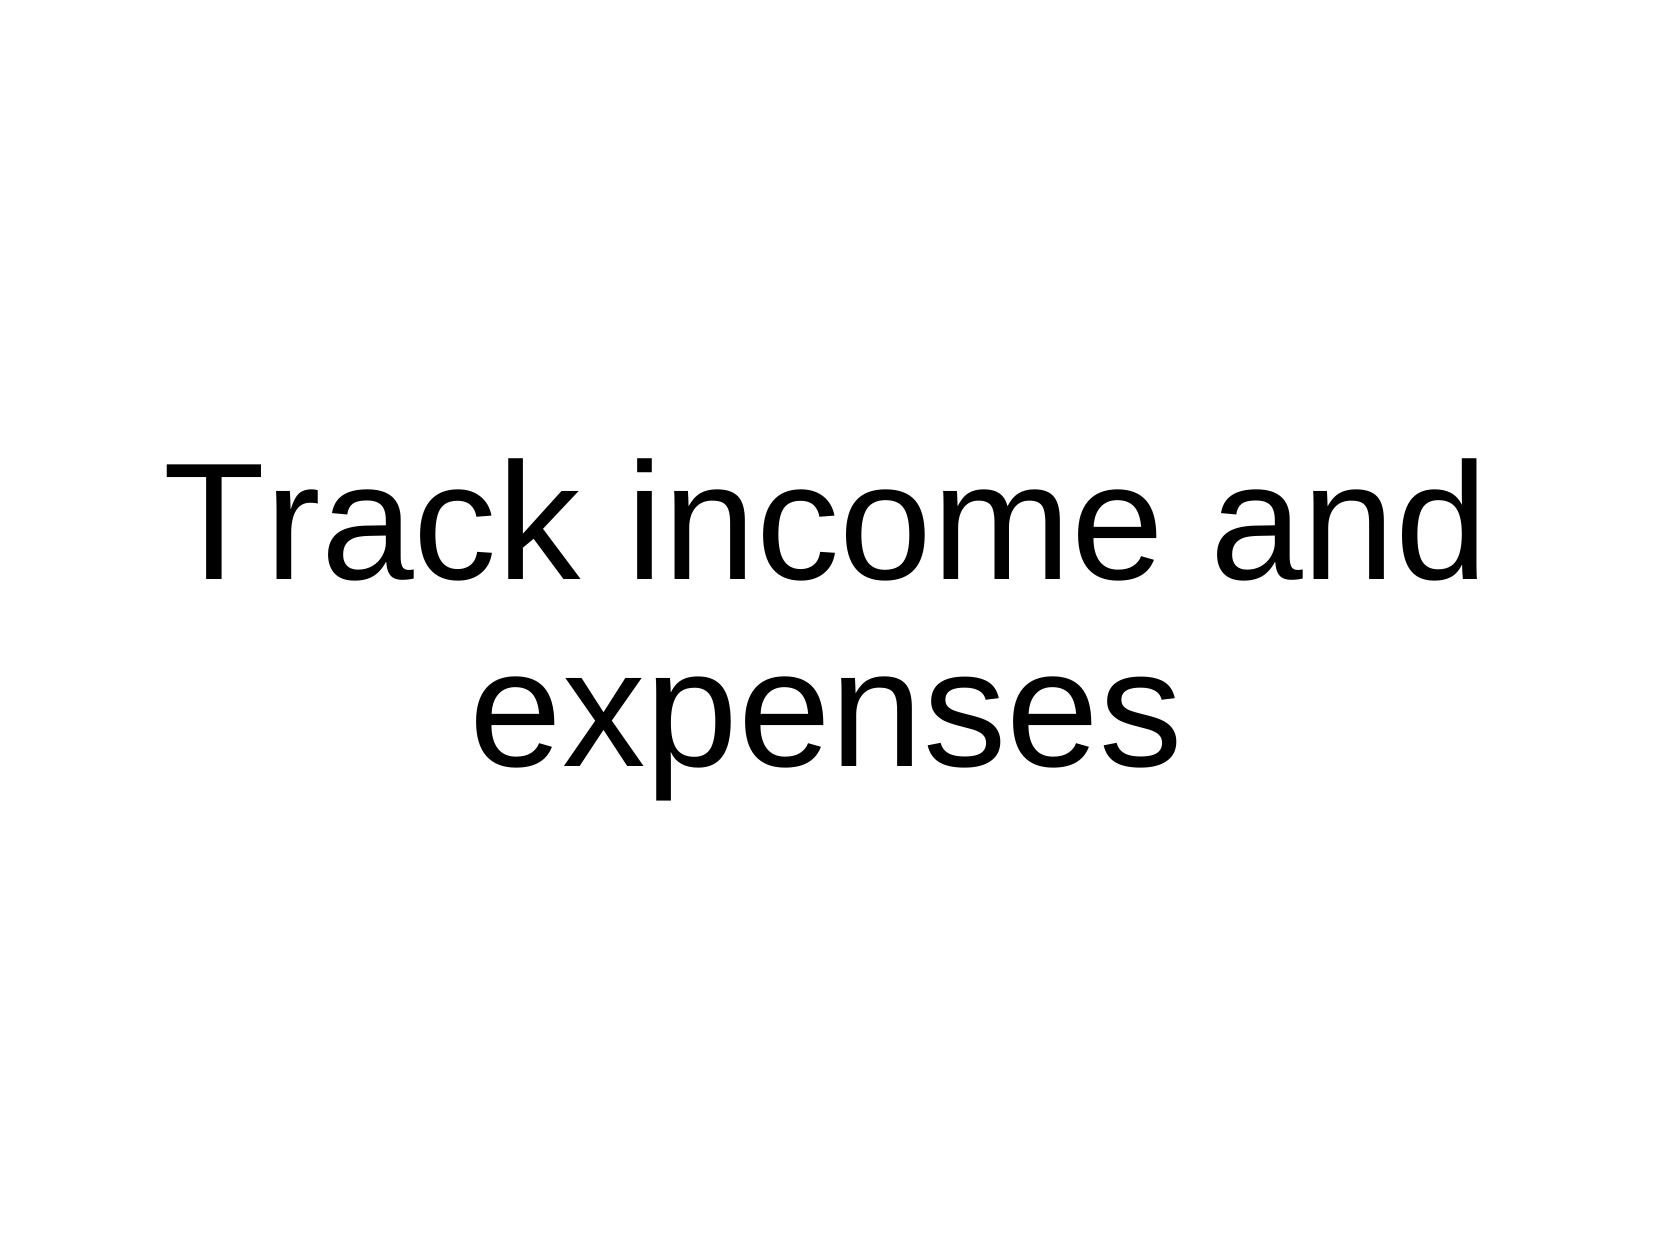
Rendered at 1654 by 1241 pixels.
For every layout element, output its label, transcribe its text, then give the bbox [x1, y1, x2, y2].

title Track income and expenses [82, 56, 1571, 1174]
